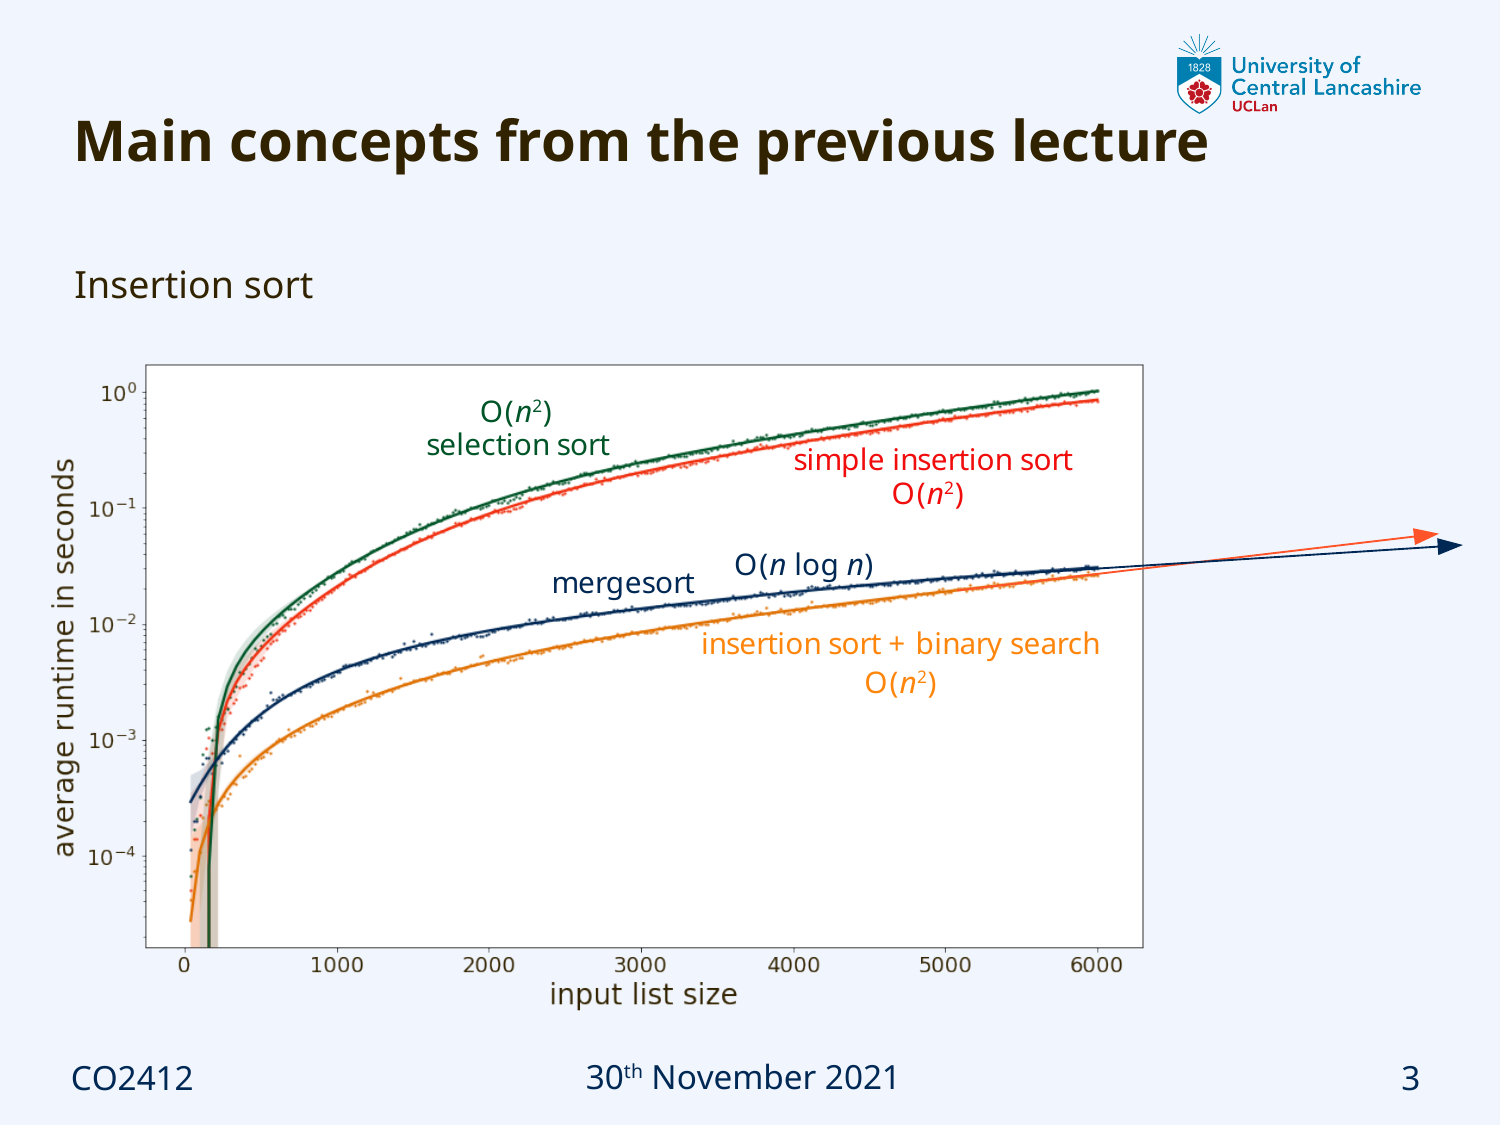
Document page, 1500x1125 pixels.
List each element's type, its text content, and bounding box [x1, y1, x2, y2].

title Main concepts from the previous lecture [58, 54, 1500, 224]
picture [1177, 34, 1421, 54]
text_box Insertion sort [59, 245, 1435, 356]
picture [44, 356, 1463, 1020]
